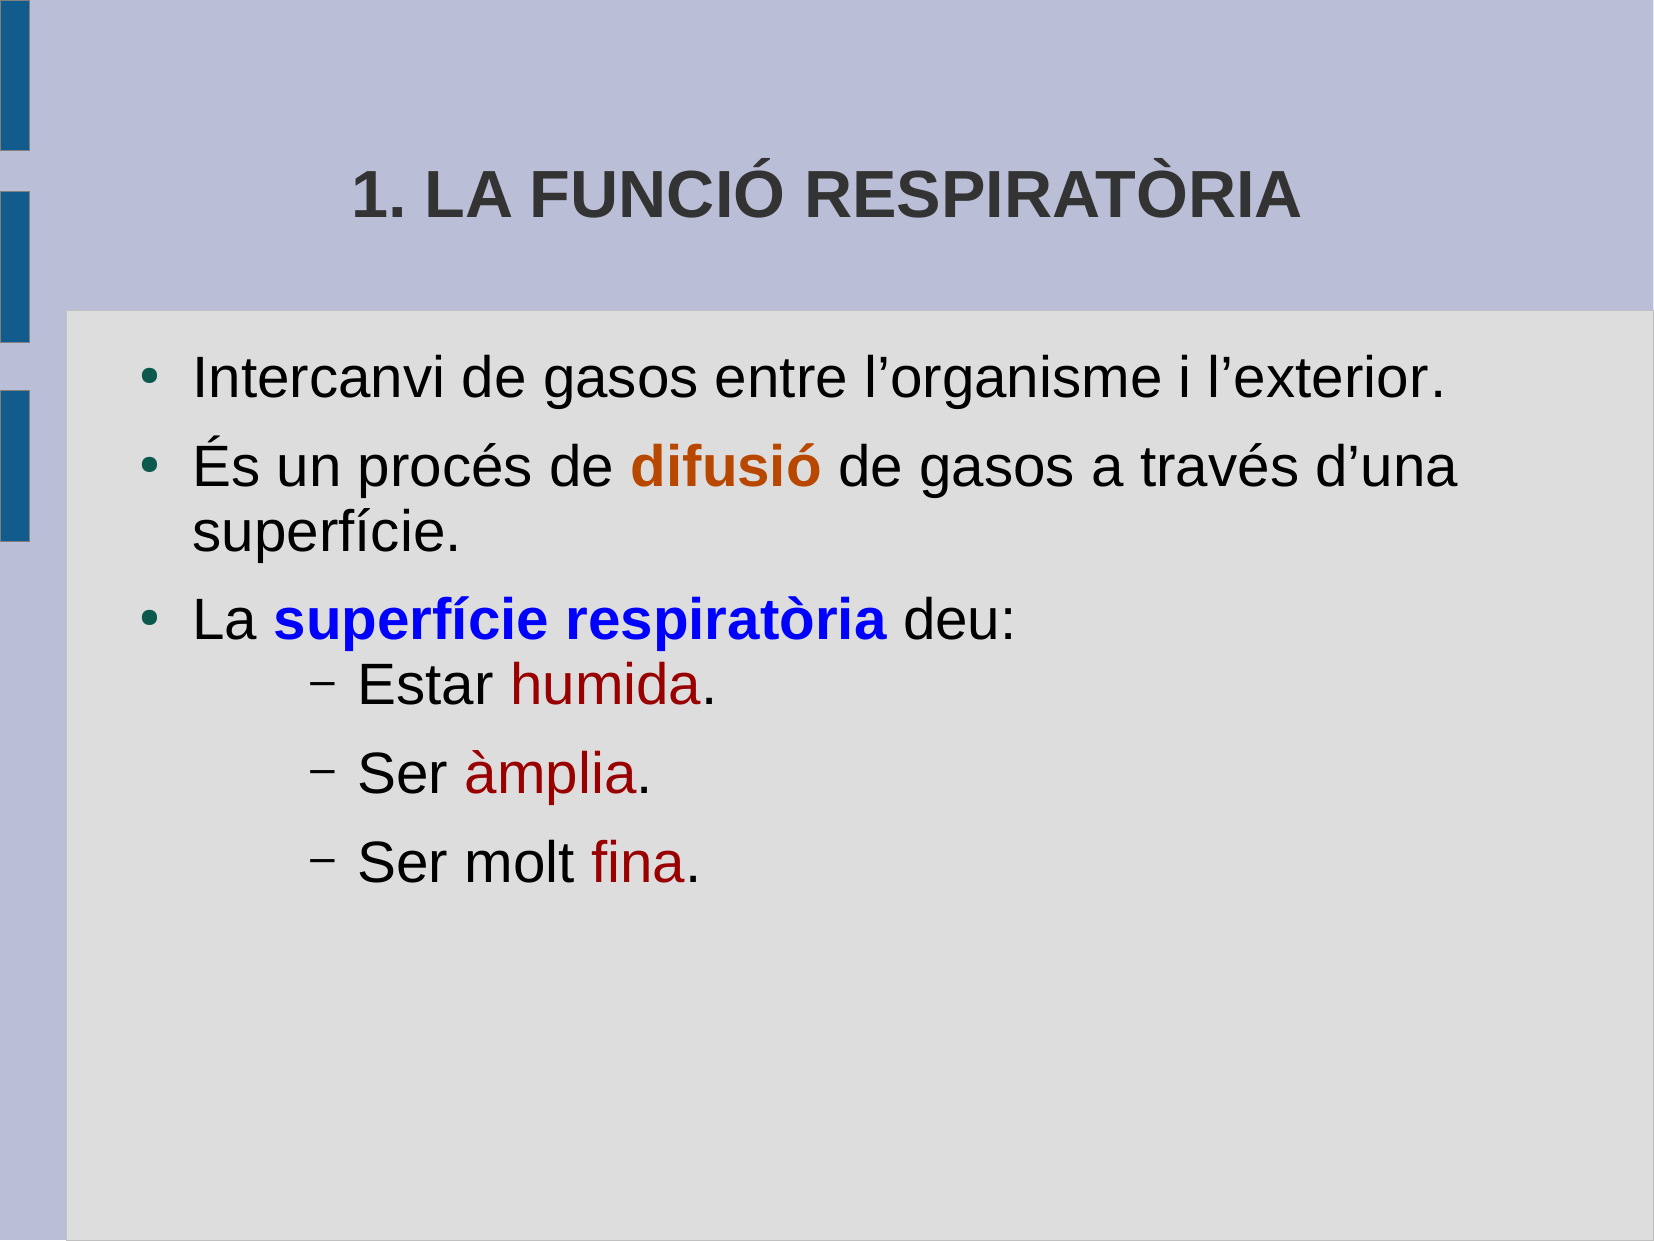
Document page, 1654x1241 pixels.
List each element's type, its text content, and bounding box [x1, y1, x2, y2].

list Intercanvi de gasos entre l’organisme i l’exterior. És un procés de difusió de gasos a través d’una superfície. La superfície respiratòria deu: Estar humida. Ser àmplia. Ser molt fina. [121, 344, 1534, 1127]
title 1. LA FUNCIÓ RESPIRATÒRIA [121, 91, 1534, 299]
